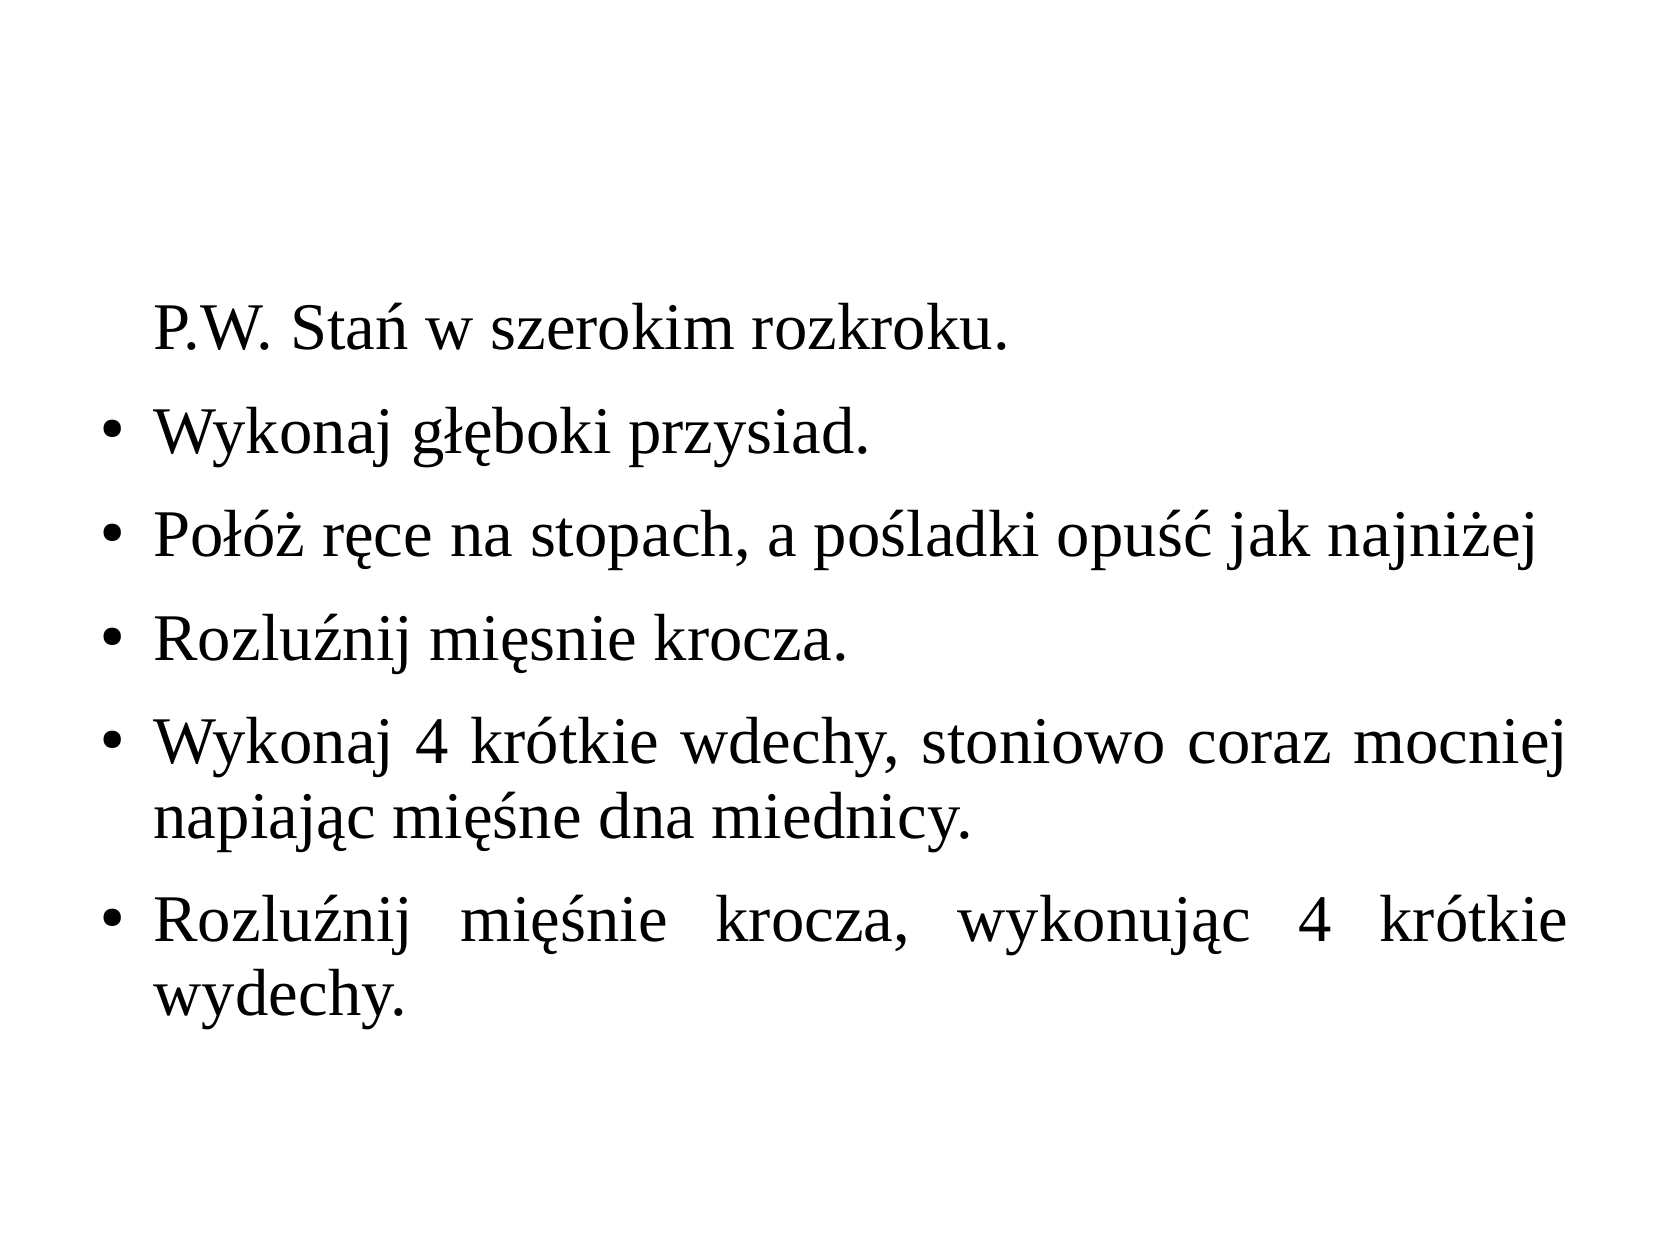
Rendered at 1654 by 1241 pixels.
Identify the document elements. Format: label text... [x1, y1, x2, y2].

list P.W. Stań w szerokim rozkroku. Wykonaj głęboki przysiad. Połóż ręce na stopach, a pośladki opuść jak najniżej Rozluźnij mięsnie krocza. Wykonaj 4 krótkie wdechy, stoniowo coraz mocniej napiając mięśne dna miednicy. Rozluźnij mięśnie krocza, wykonując 4 krótkie wydechy. [82, 290, 1571, 1109]
